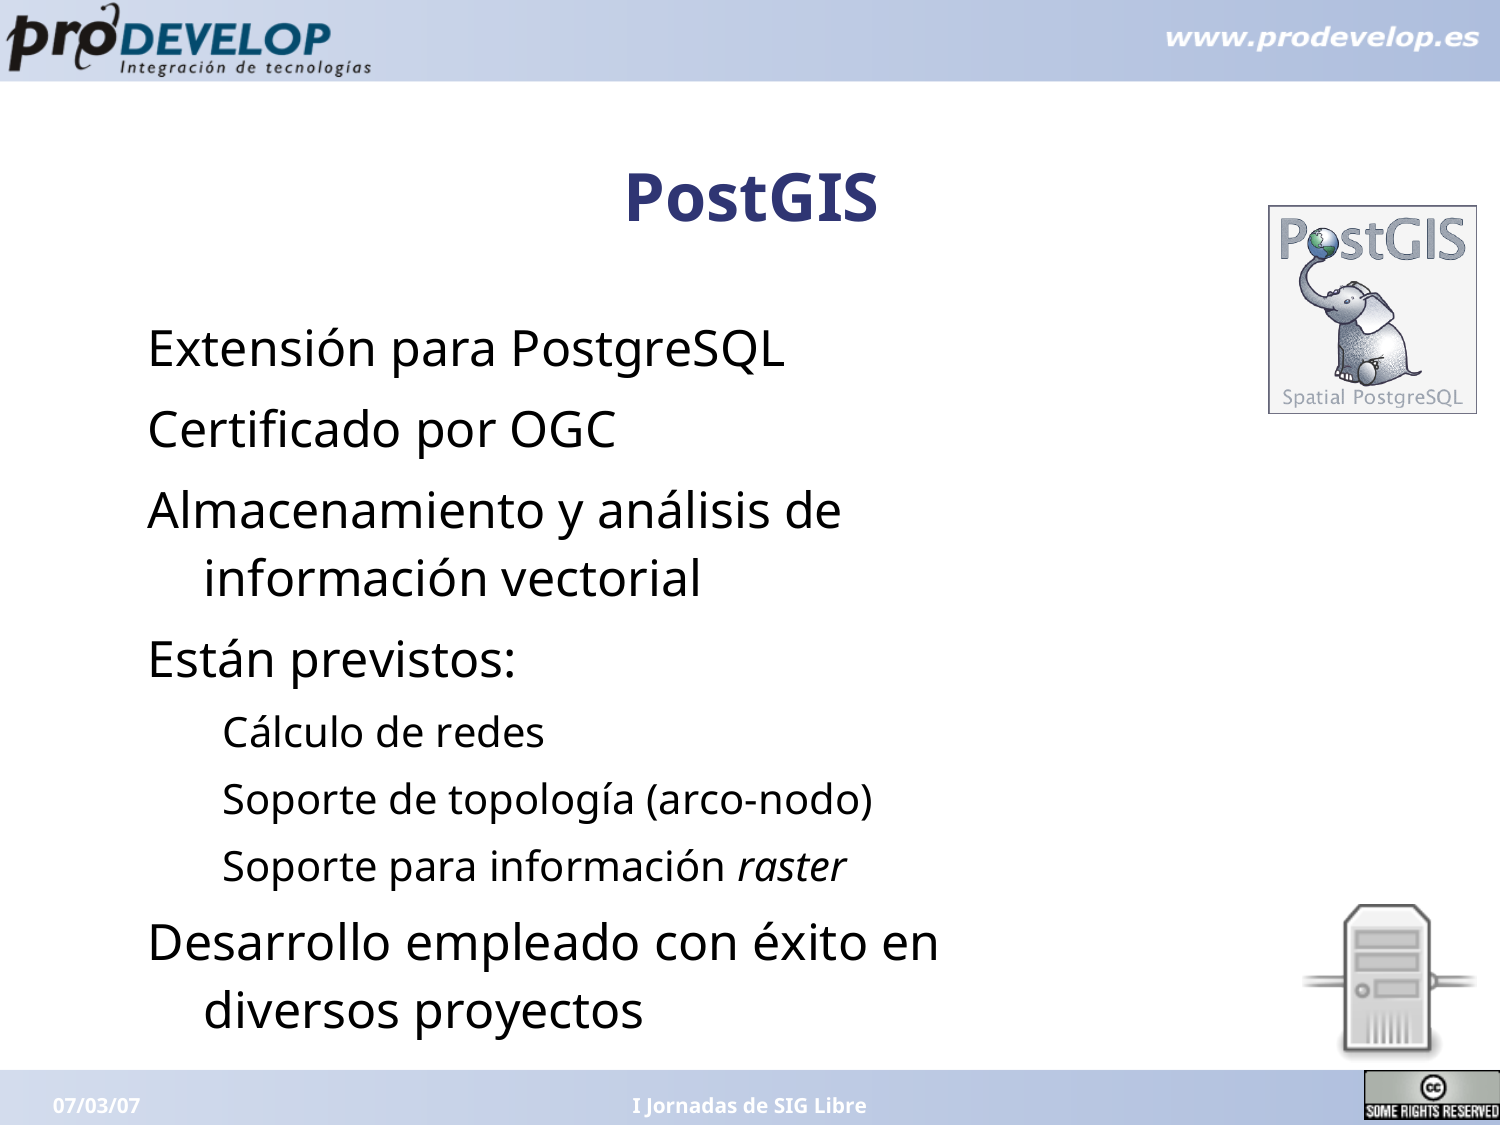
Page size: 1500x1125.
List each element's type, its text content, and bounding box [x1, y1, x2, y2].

list Extensión para PostgreSQL Certificado por OGC Almacenamiento y análisis de información vectorial Están previstos: Cálculo de redes Soporte de topología (arco-nodo) Soporte para información raster Desarrollo empleado con éxito en diversos proyectos [147, 313, 1270, 990]
picture [0, 0, 1500, 1125]
title PostGIS [76, 109, 1427, 282]
